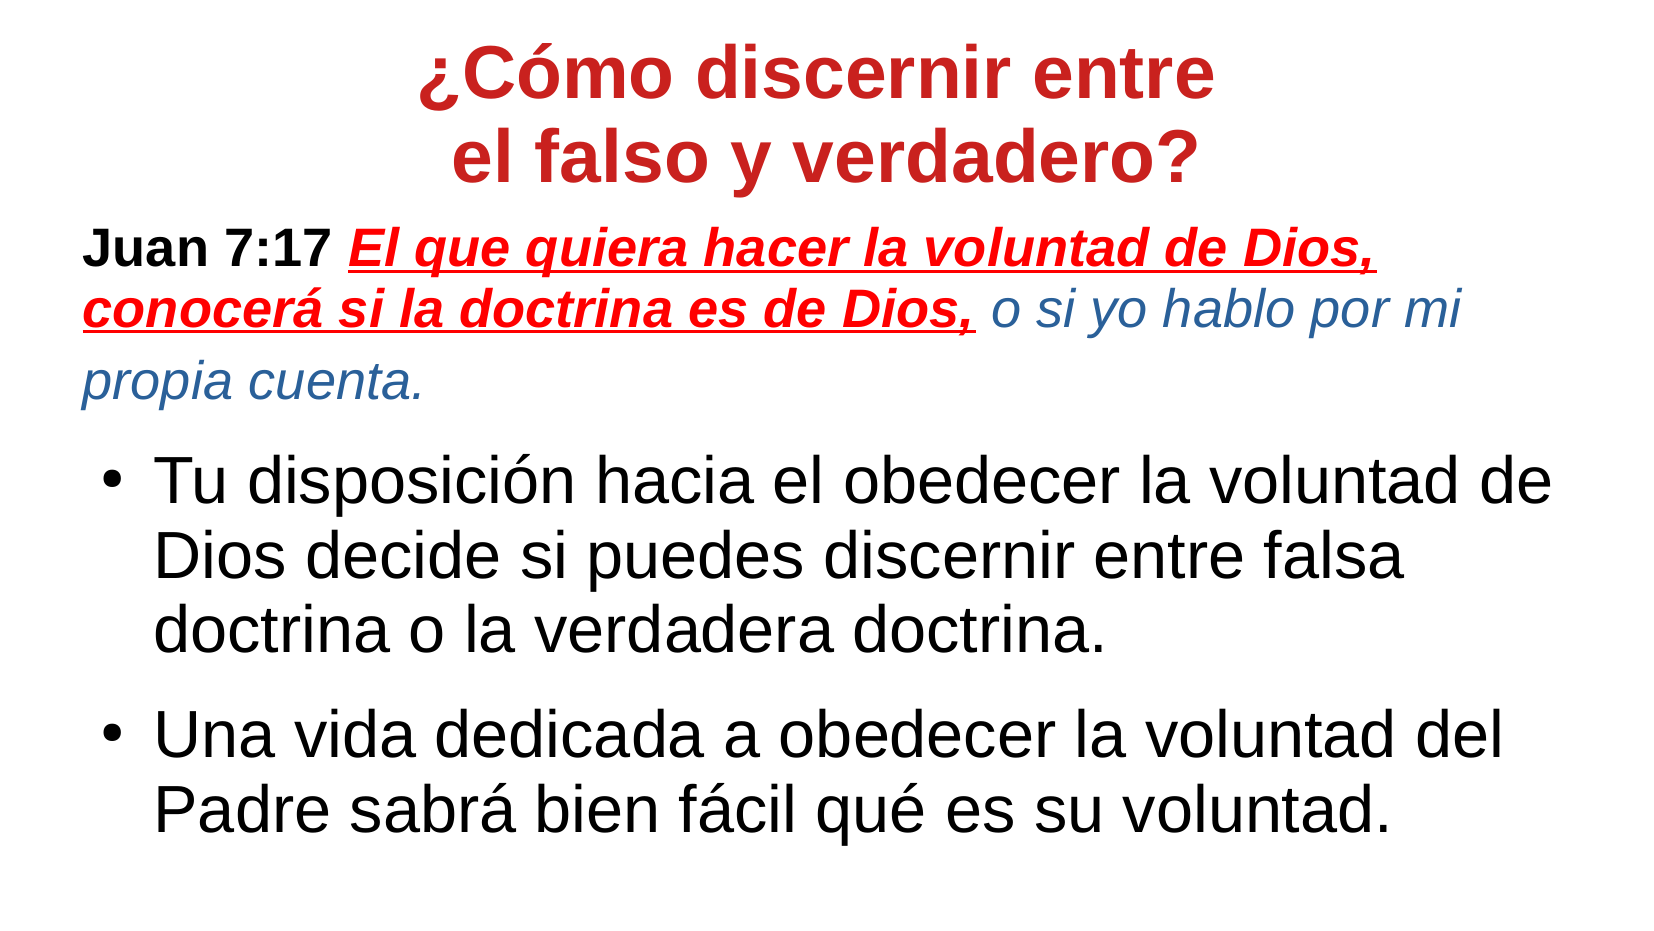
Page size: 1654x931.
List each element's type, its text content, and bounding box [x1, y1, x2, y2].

title ¿Cómo discernir entre el falso y verdadero? [82, 30, 1571, 199]
list Juan 7:17 ​El que quiera hacer la voluntad de Dios, conocerá si la doctrina es de Dios, o si yo hablo por mi propia cuenta. Tu disposición hacia el obedecer la voluntad de Dios decide si puedes discernir entre falsa doctrina o la verdadera doctrina. Una vida dedicada a obedecer la voluntad del Padre sabrá bien fácil qué es su voluntad. [82, 217, 1571, 897]
